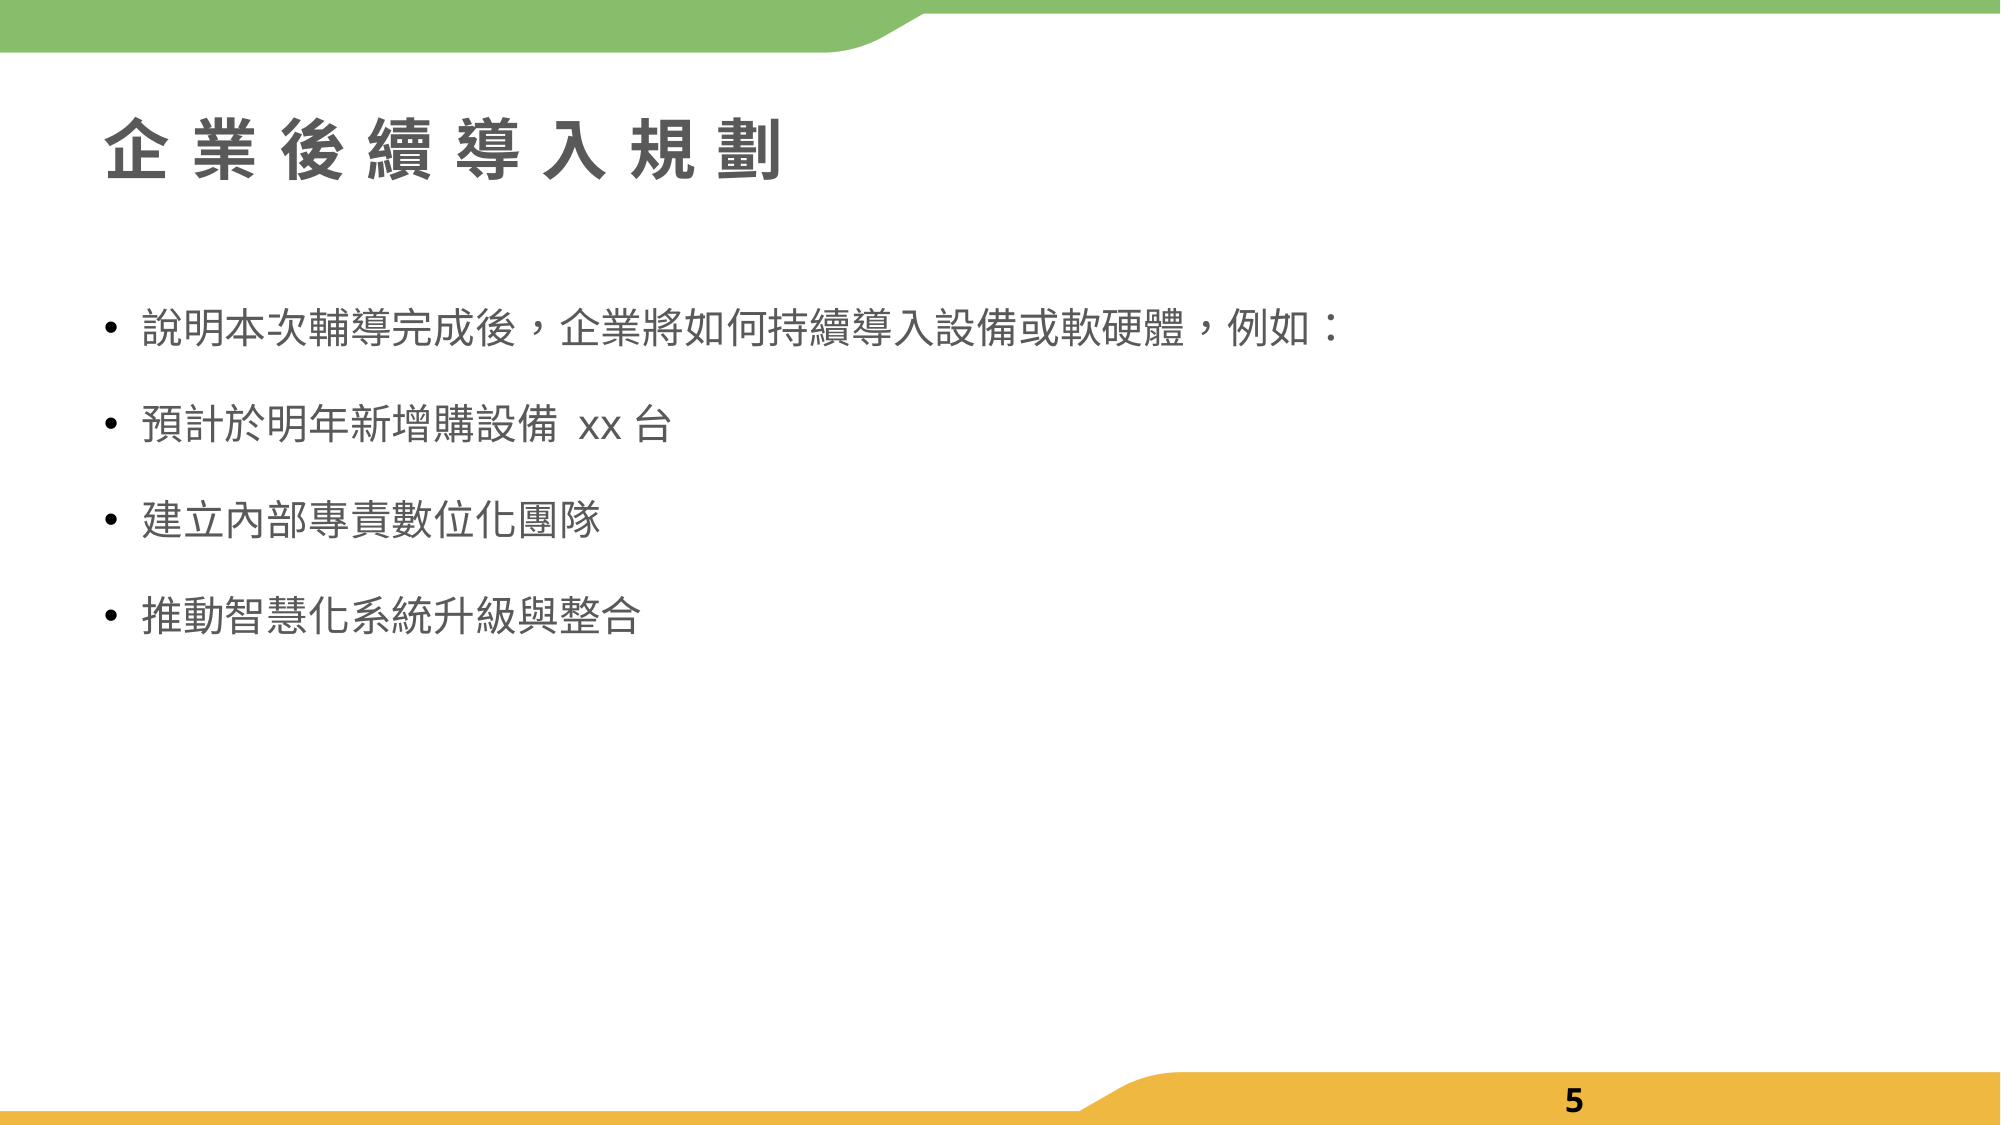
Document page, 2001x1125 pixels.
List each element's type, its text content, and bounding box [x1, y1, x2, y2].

text_box 說明本次輔導完成後，企業將如何持續導入設備或軟硬體，例如： 預計於明年新增購設備 xx台 建立內部專責數位化團隊 推動智慧化系統升級與整合 [88, 269, 1579, 735]
title 企業後續導入規劃 [88, 105, 966, 201]
text_box 5 [1550, 1072, 2000, 1120]
